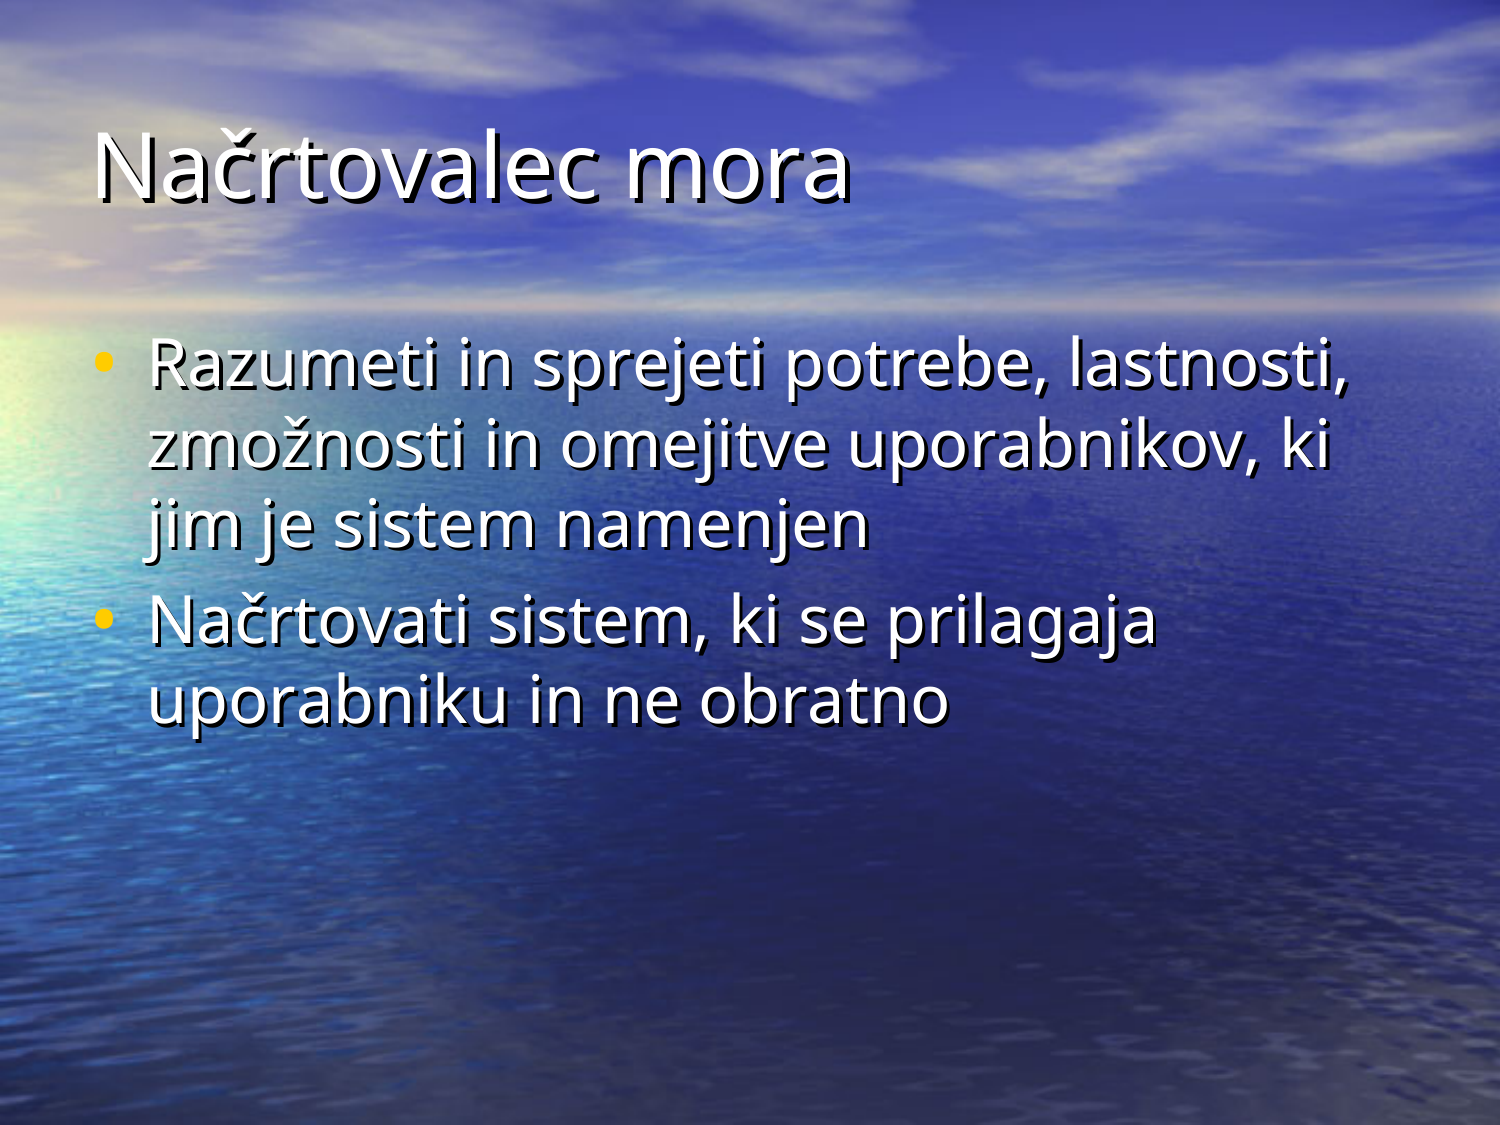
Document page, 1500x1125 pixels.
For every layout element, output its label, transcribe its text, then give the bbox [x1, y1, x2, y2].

title Načrtovalec mora [75, 47, 1426, 276]
list Razumeti in sprejeti potrebe, lastnosti, zmožnosti in omejitve uporabnikov, ki jim je sistem namenjen Načrtovati sistem, ki se prilagaja uporabniku in ne obratno [75, 312, 1426, 988]
picture [0, 0, 1500, 1125]
